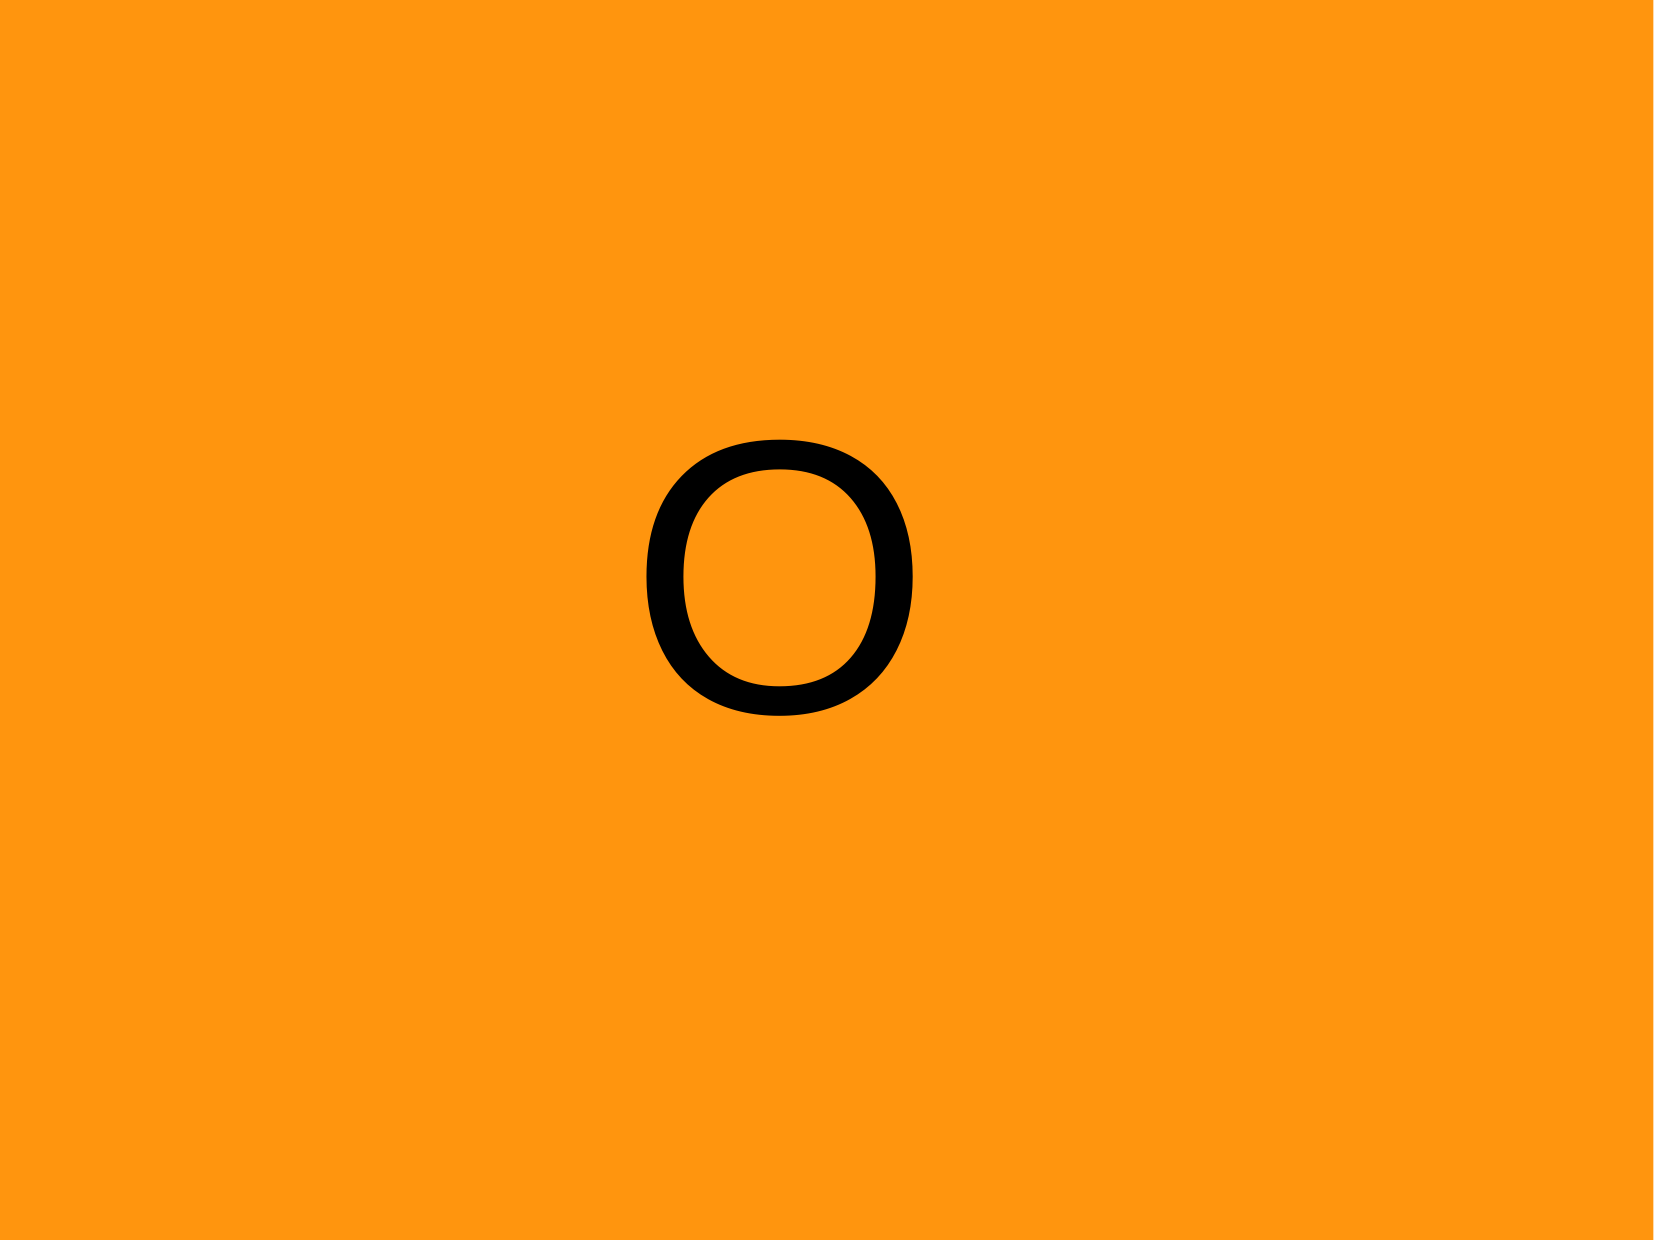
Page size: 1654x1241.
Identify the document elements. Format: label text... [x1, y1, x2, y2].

text_box O [614, 352, 945, 804]
